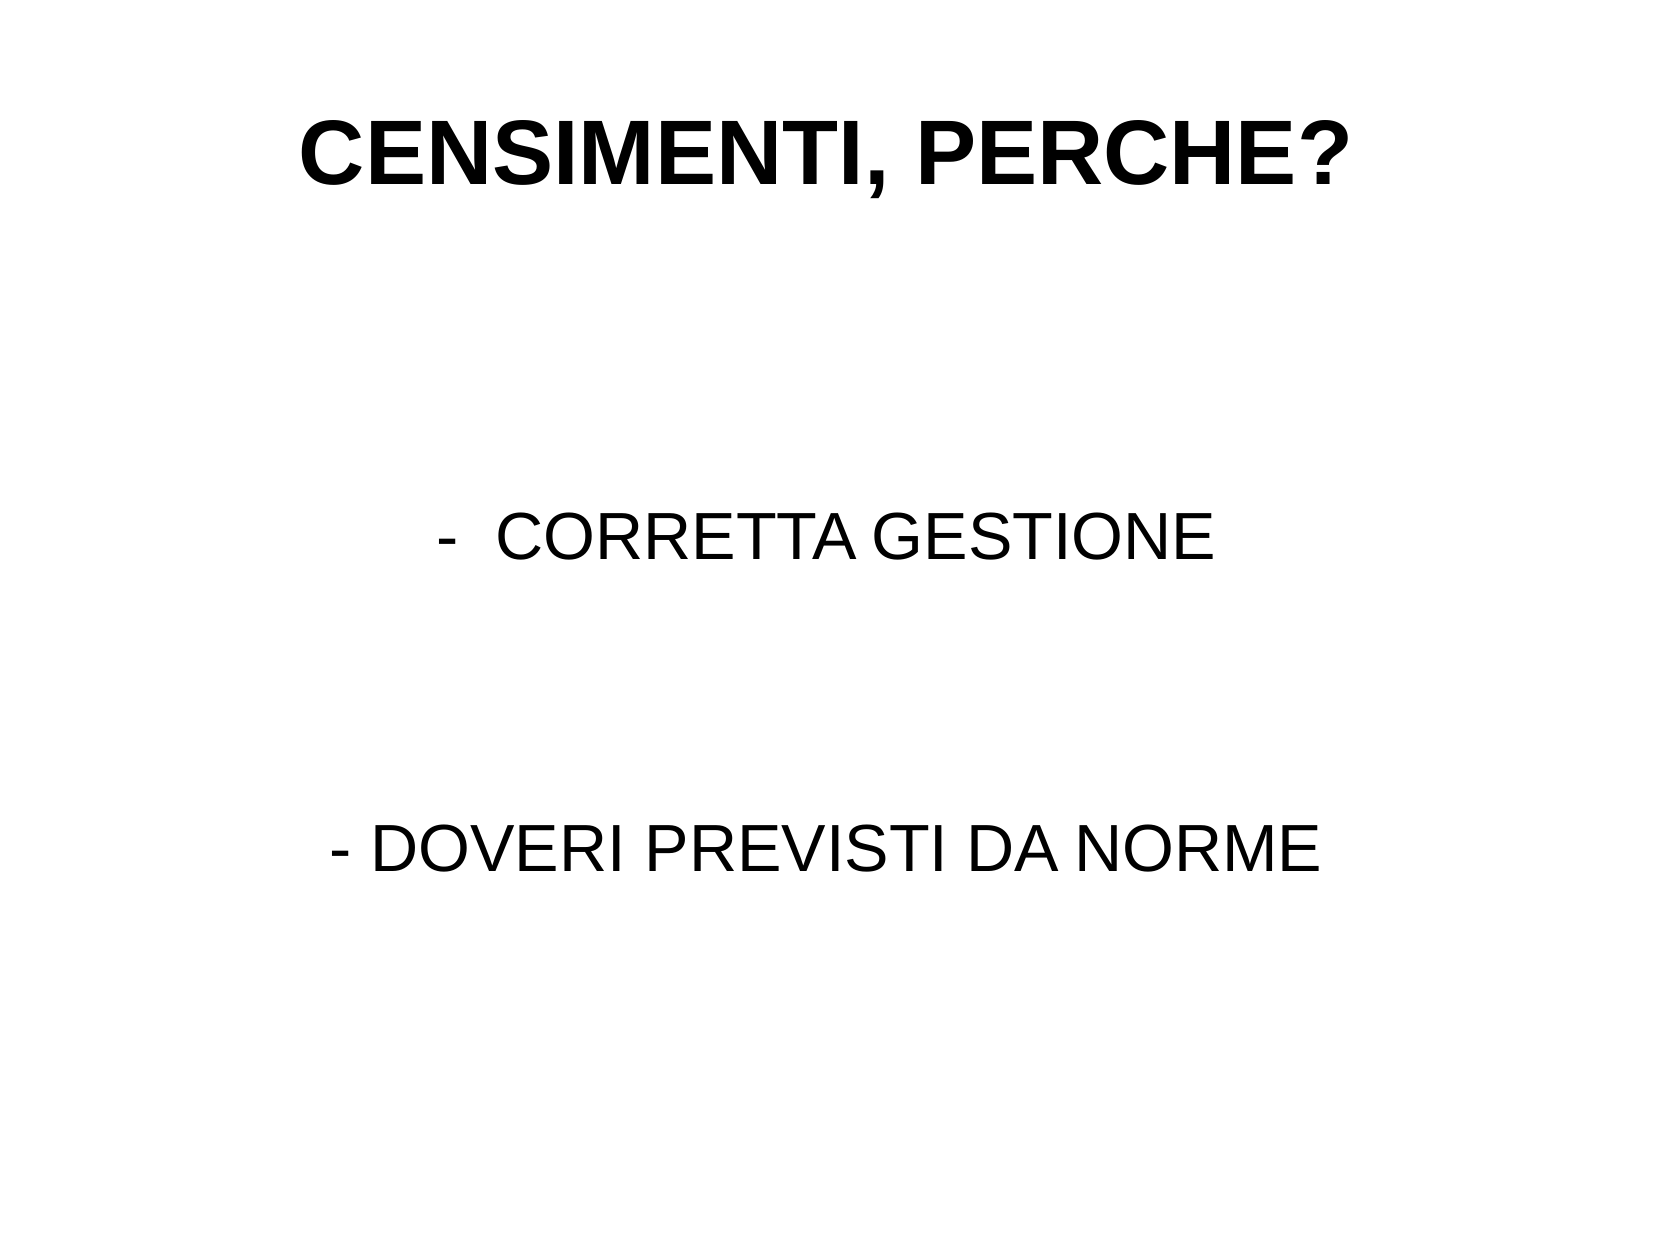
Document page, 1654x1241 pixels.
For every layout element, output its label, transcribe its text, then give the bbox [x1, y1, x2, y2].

title CENSIMENTI, PERCHE? [82, 49, 1571, 257]
list - CORRETTA GESTIONE - DOVERI PREVISTI DA NORME [82, 290, 1571, 1109]
